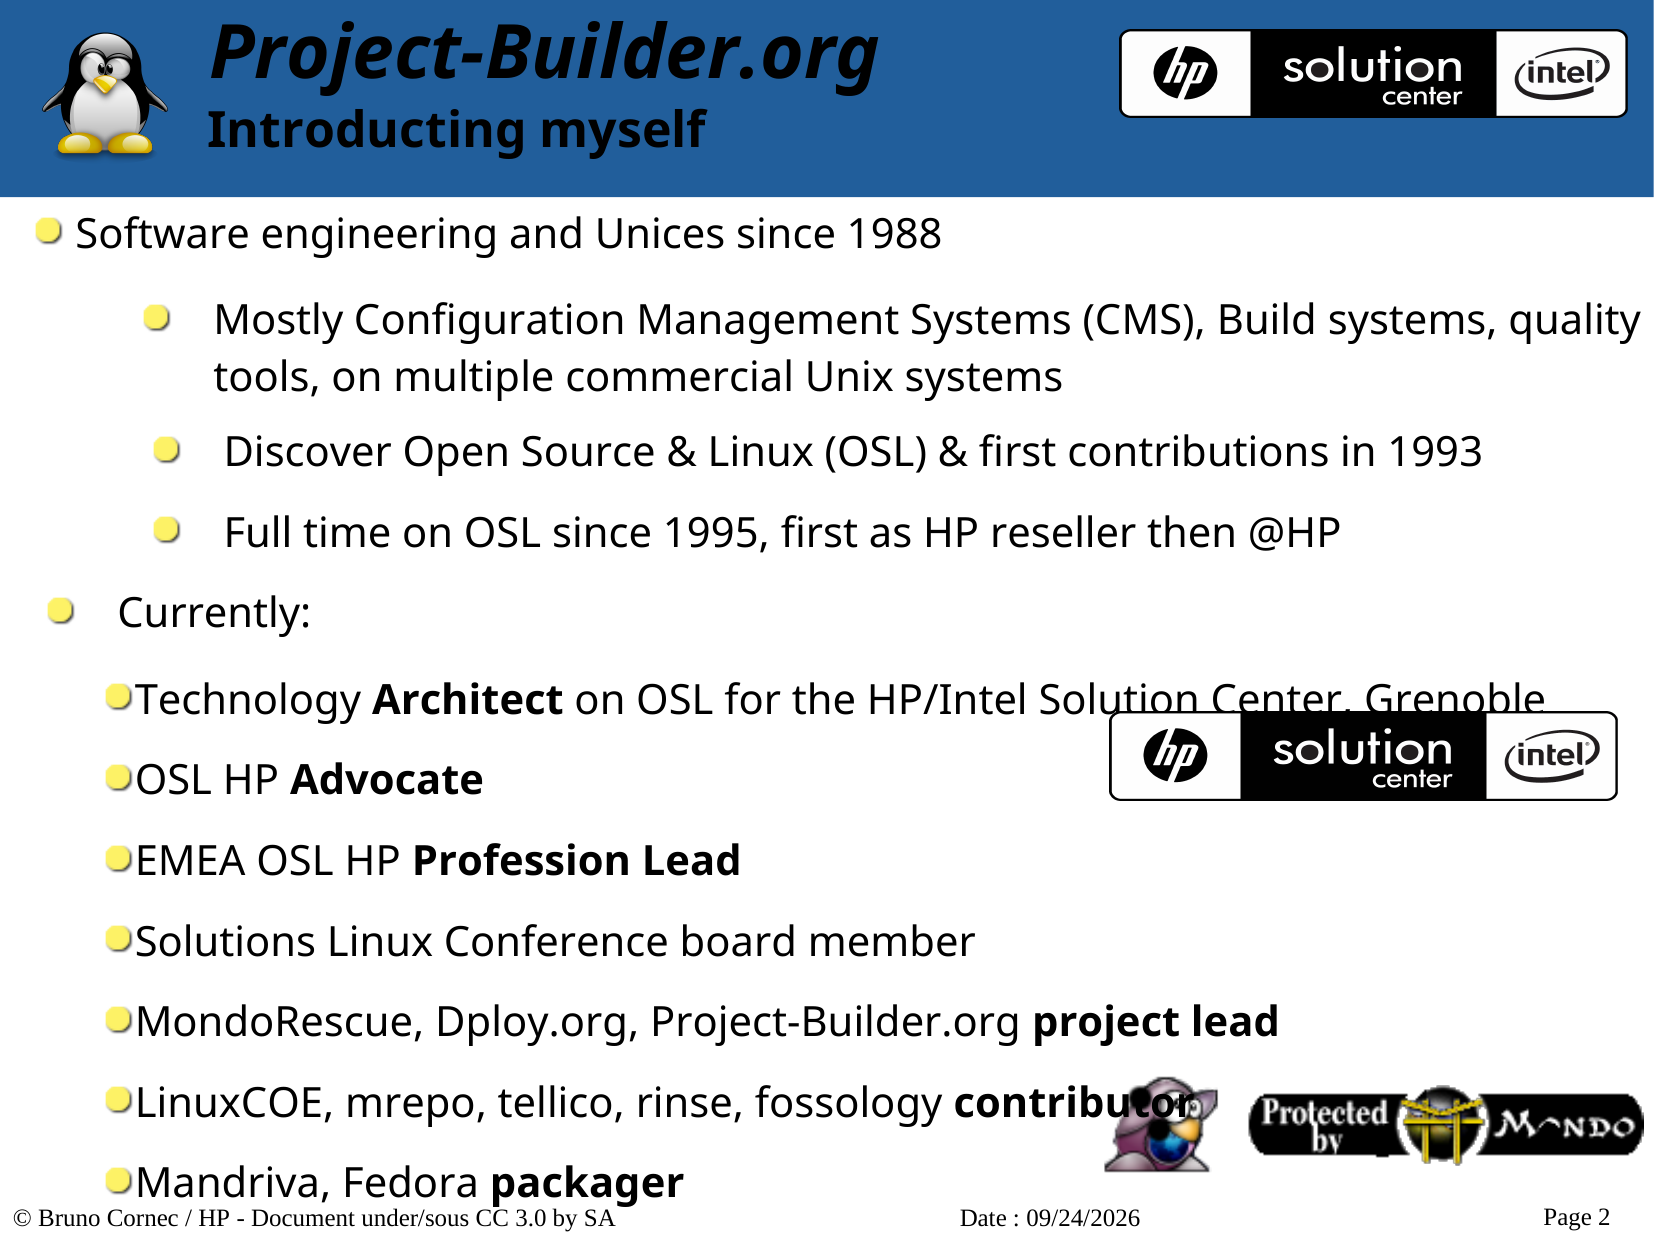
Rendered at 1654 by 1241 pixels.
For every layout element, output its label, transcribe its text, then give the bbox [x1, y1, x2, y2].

picture [1109, 711, 1618, 801]
picture [104, 1166, 135, 1197]
picture [1465, 29, 1628, 118]
title Introducting myself [207, 26, 1465, 203]
picture [42, 29, 168, 167]
list Software engineering and Unices since 1988 Mostly Configuration Management Systems (CMS), Build systems, quality tools, on multiple commercial Unix systems Discover Open Source & Linux (OSL) & first contributions in 1993 Full time on OSL since 1995, first as HP reseller then @HP Currently: Technology Architect on OSL for the HP/Intel Solution Center, Grenoble OSL HP Advocate EMEA OSL HP Profession Lead Solutions Linux Conference board member MondoRescue, Dploy.org, Project-Builder.org project lead LinuxCOE, mrepo, tellico, rinse, fossology contributor Mandriva, Fedora packager [34, 203, 1654, 1155]
picture [1074, 1155, 1644, 1208]
